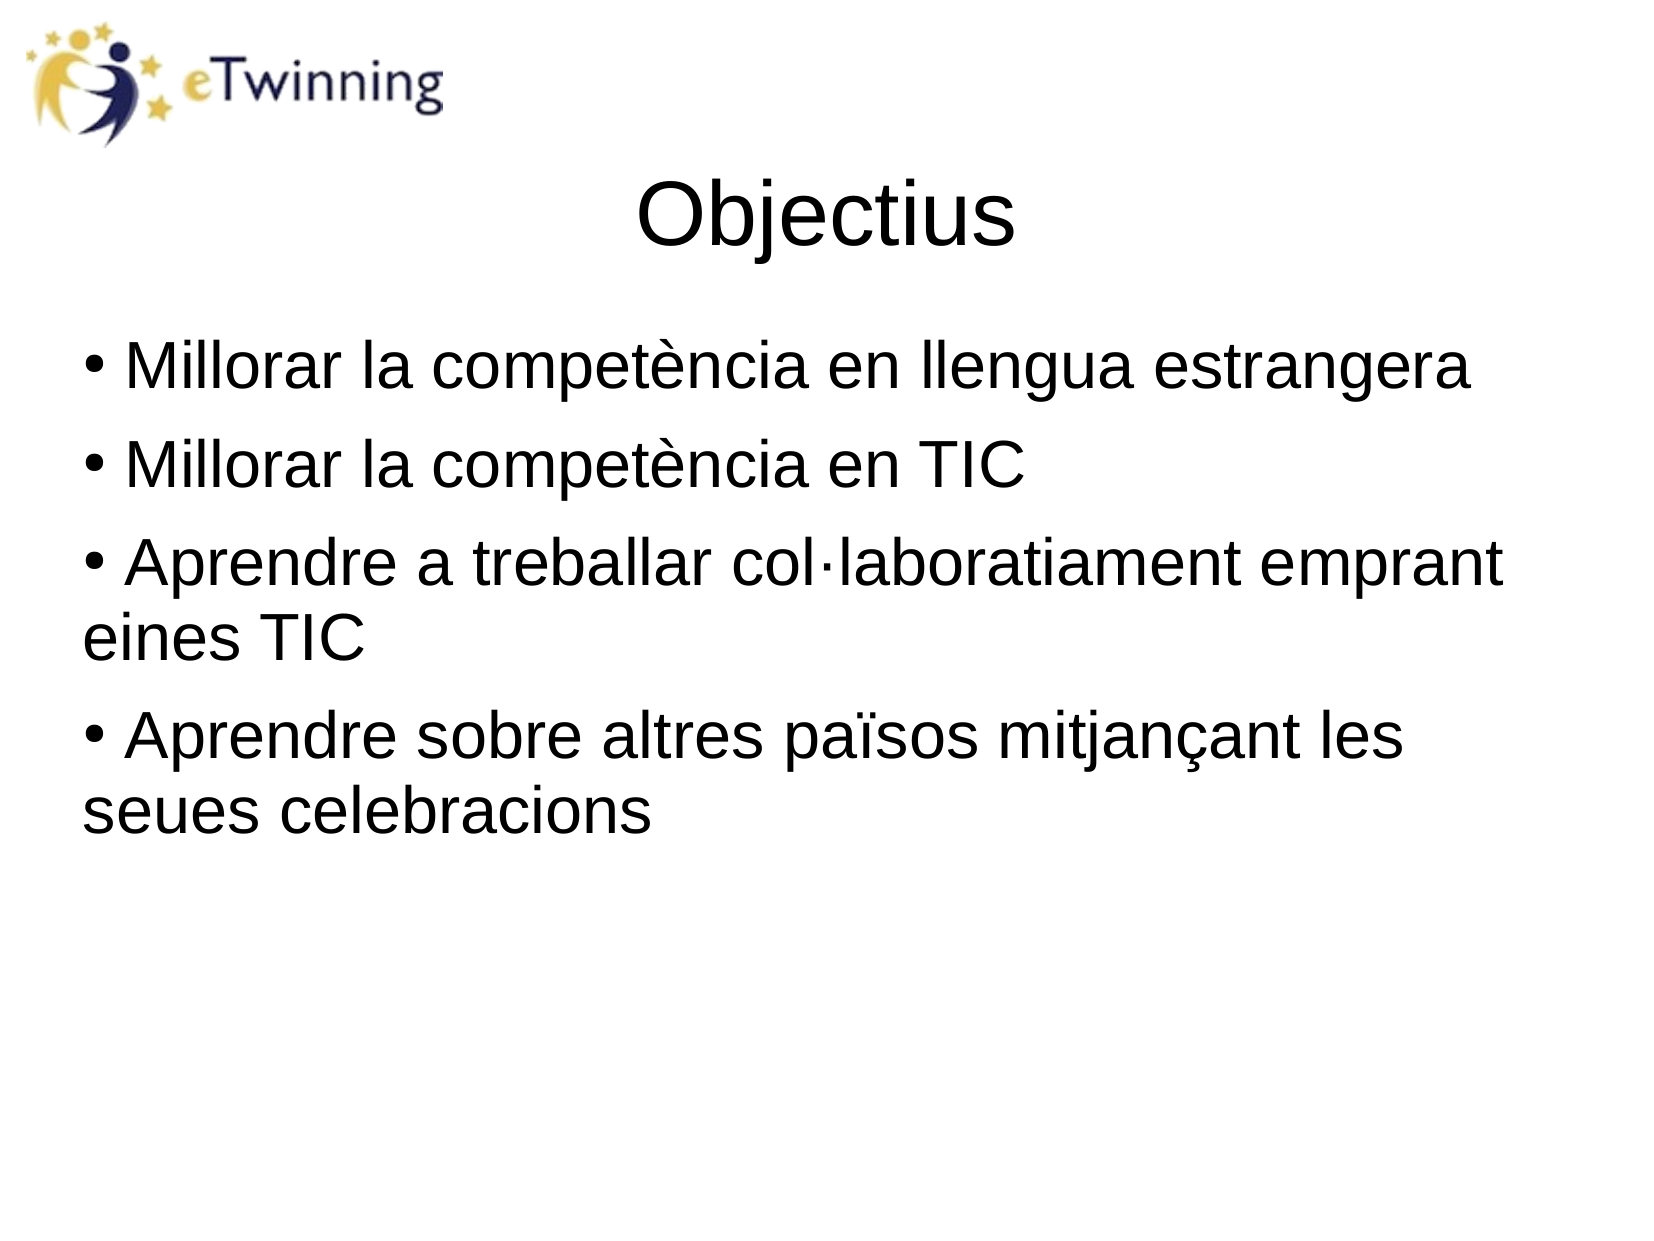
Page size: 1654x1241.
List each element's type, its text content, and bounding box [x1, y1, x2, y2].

title Objectius [82, 129, 1571, 290]
subtitle Millorar la competència en llengua estrangera Millorar la competència en TIC Aprendre a treballar col·laboratiament emprant eines TIC Aprendre sobre altres països mitjançant les seues celebracions [82, 290, 1571, 886]
picture [26, 20, 443, 148]
